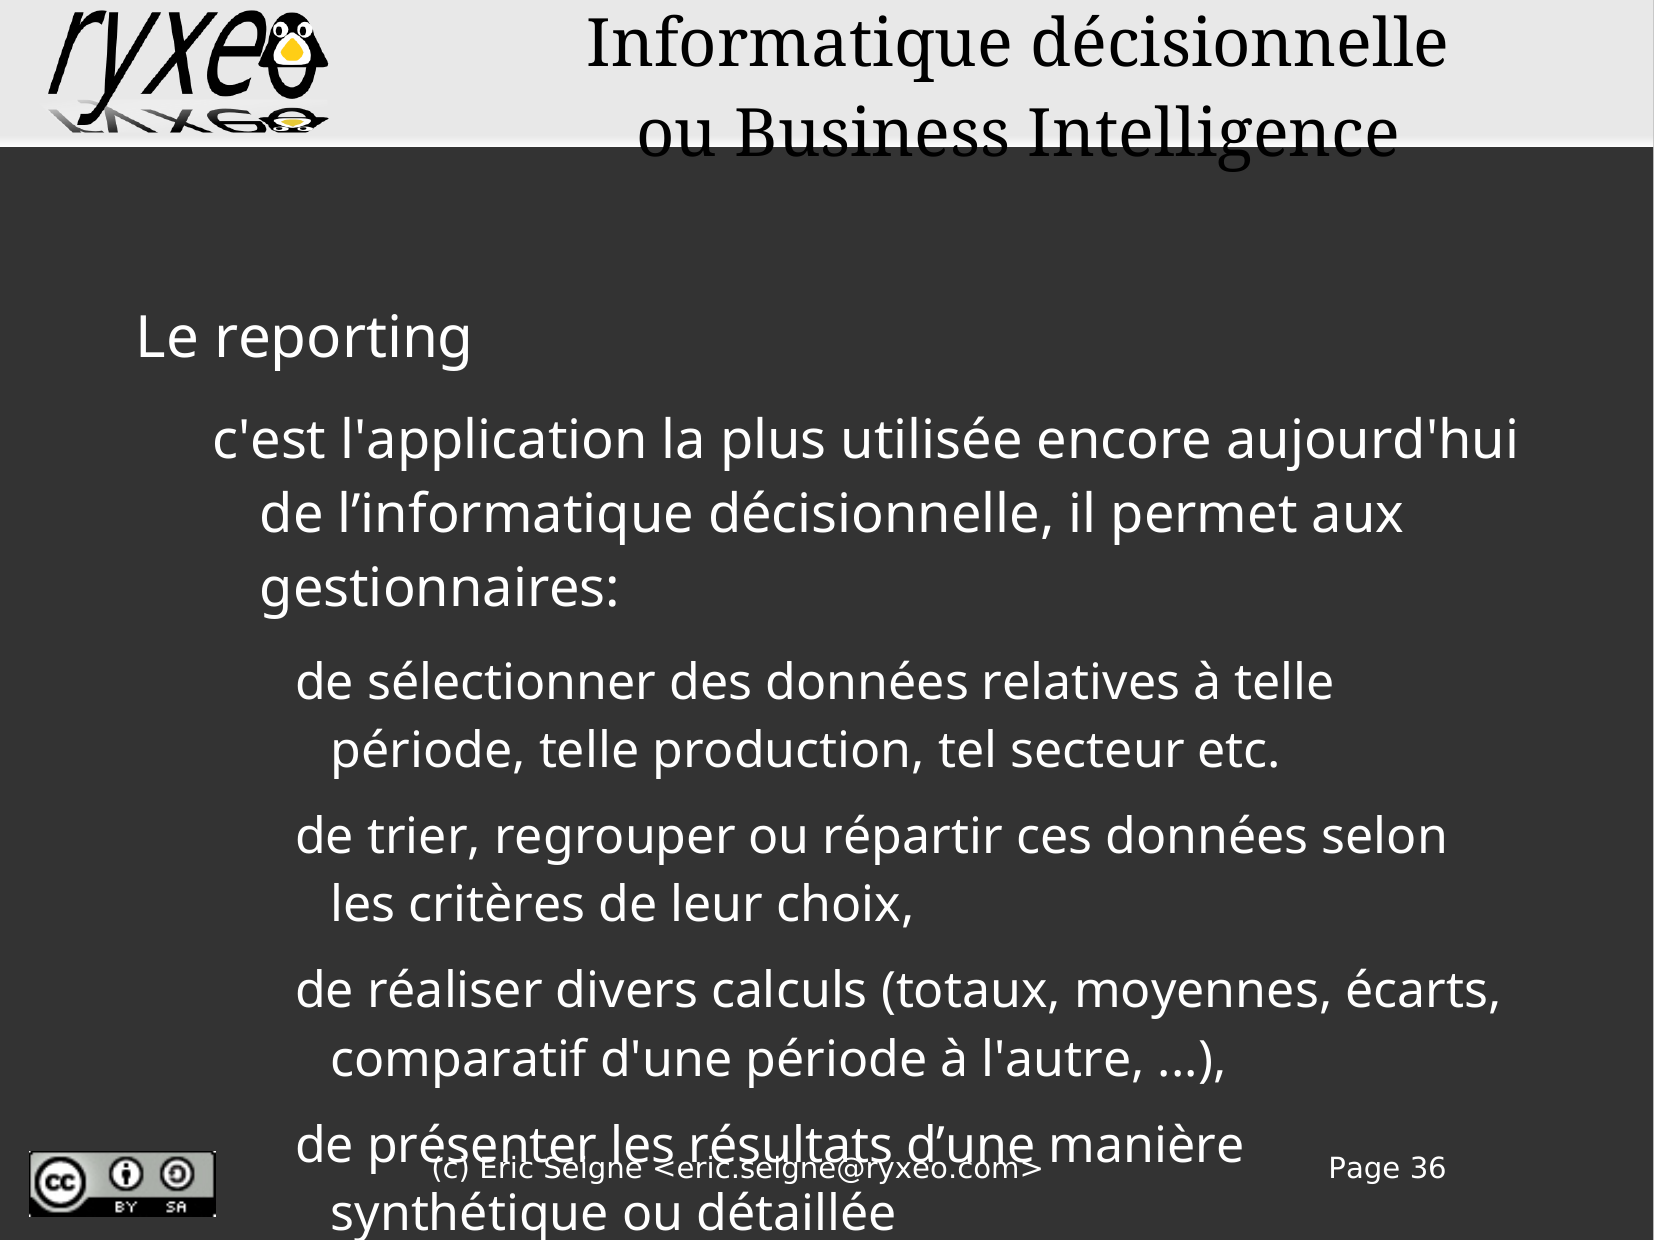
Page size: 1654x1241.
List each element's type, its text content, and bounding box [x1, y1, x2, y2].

list Le reporting c'est l'application la plus utilisée encore aujourd'hui de l’informatique décisionnelle, il permet aux gestionnaires: de sélectionner des données relatives à telle période, telle production, tel secteur etc. de trier, regrouper ou répartir ces données selon les critères de leur choix, de réaliser divers calculs (totaux, moyennes, écarts, comparatif d'une période à l'autre, ...), de présenter les résultats d’une manière synthétique ou détaillée [118, 295, 1522, 1121]
title Informatique décisionnelle ou Business Intelligence [442, 7, 1595, 164]
picture [0, 0, 1654, 147]
picture [29, 1151, 216, 1217]
